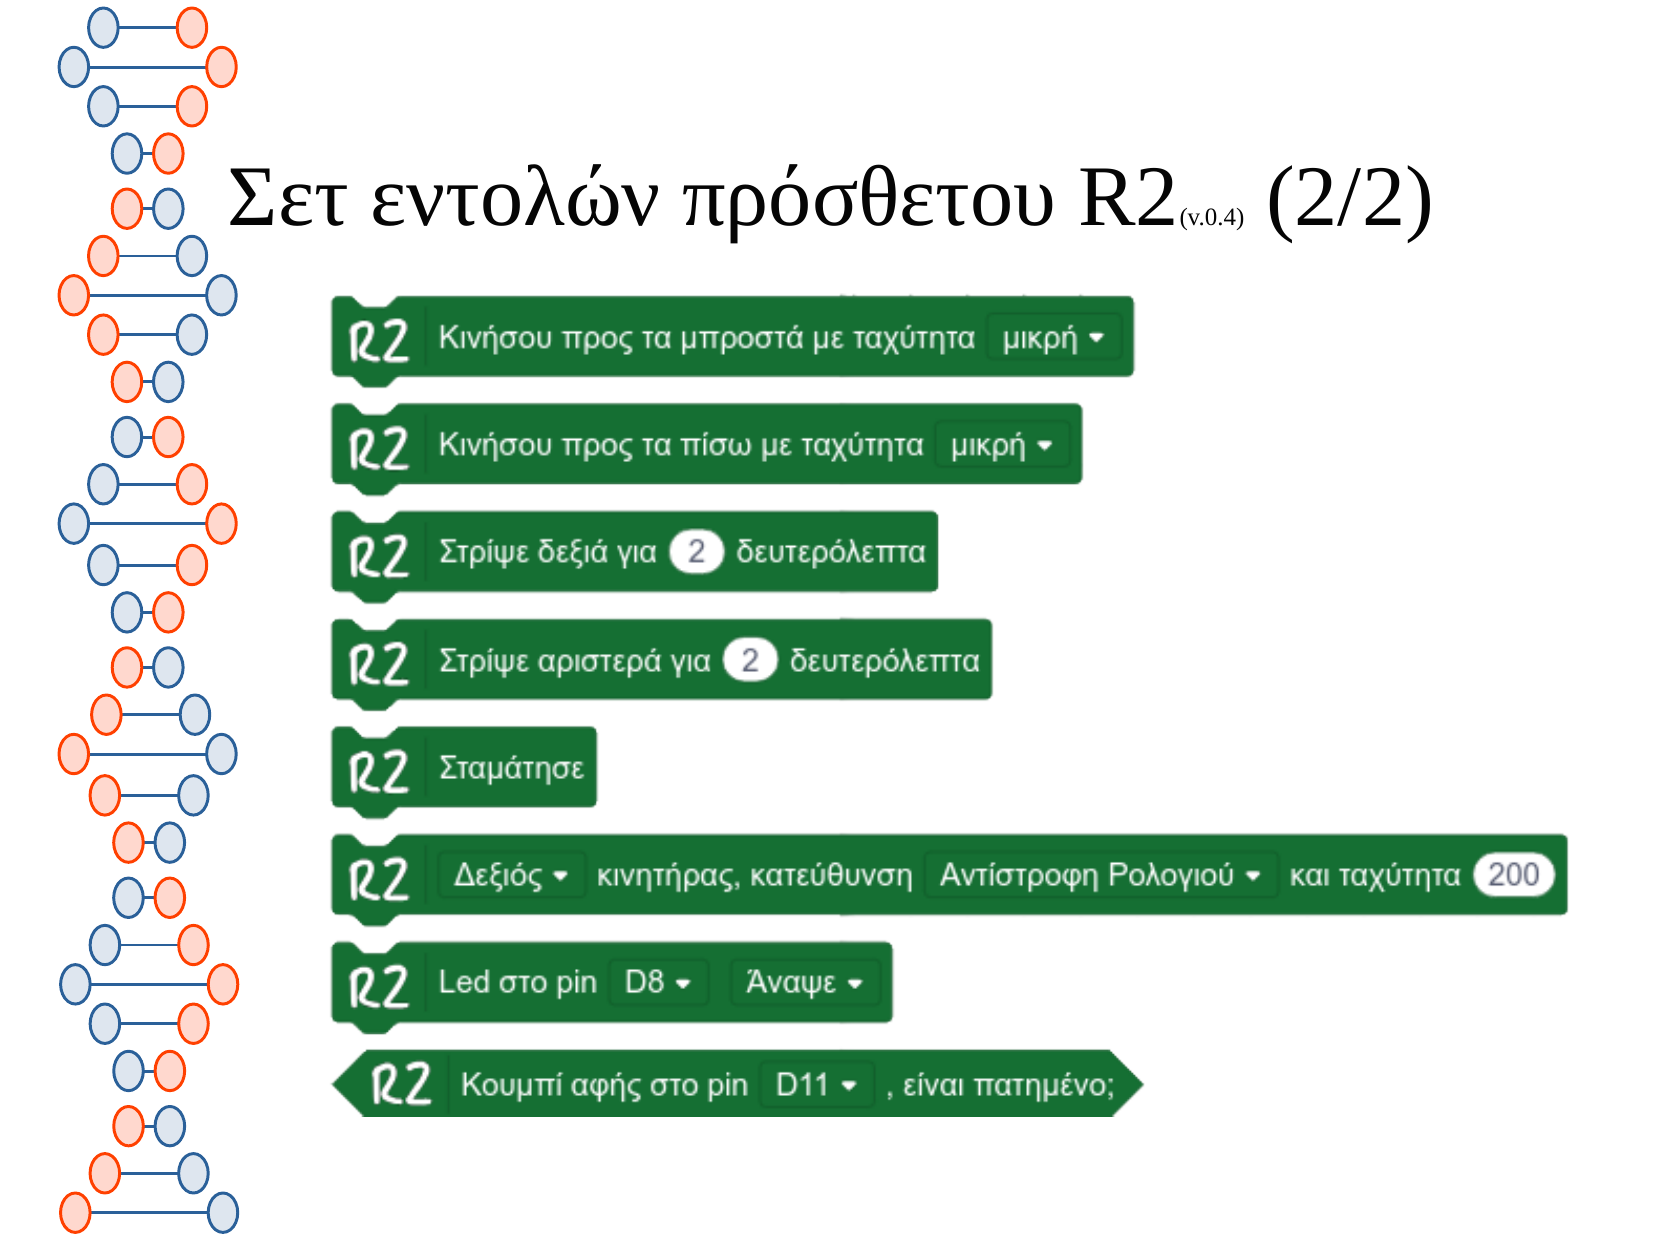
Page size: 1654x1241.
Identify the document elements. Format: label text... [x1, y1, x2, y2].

title Σετ εντολών πρόσθετου R2(v.0.4) (2/2) [86, 92, 1576, 301]
picture [318, 292, 1621, 1117]
